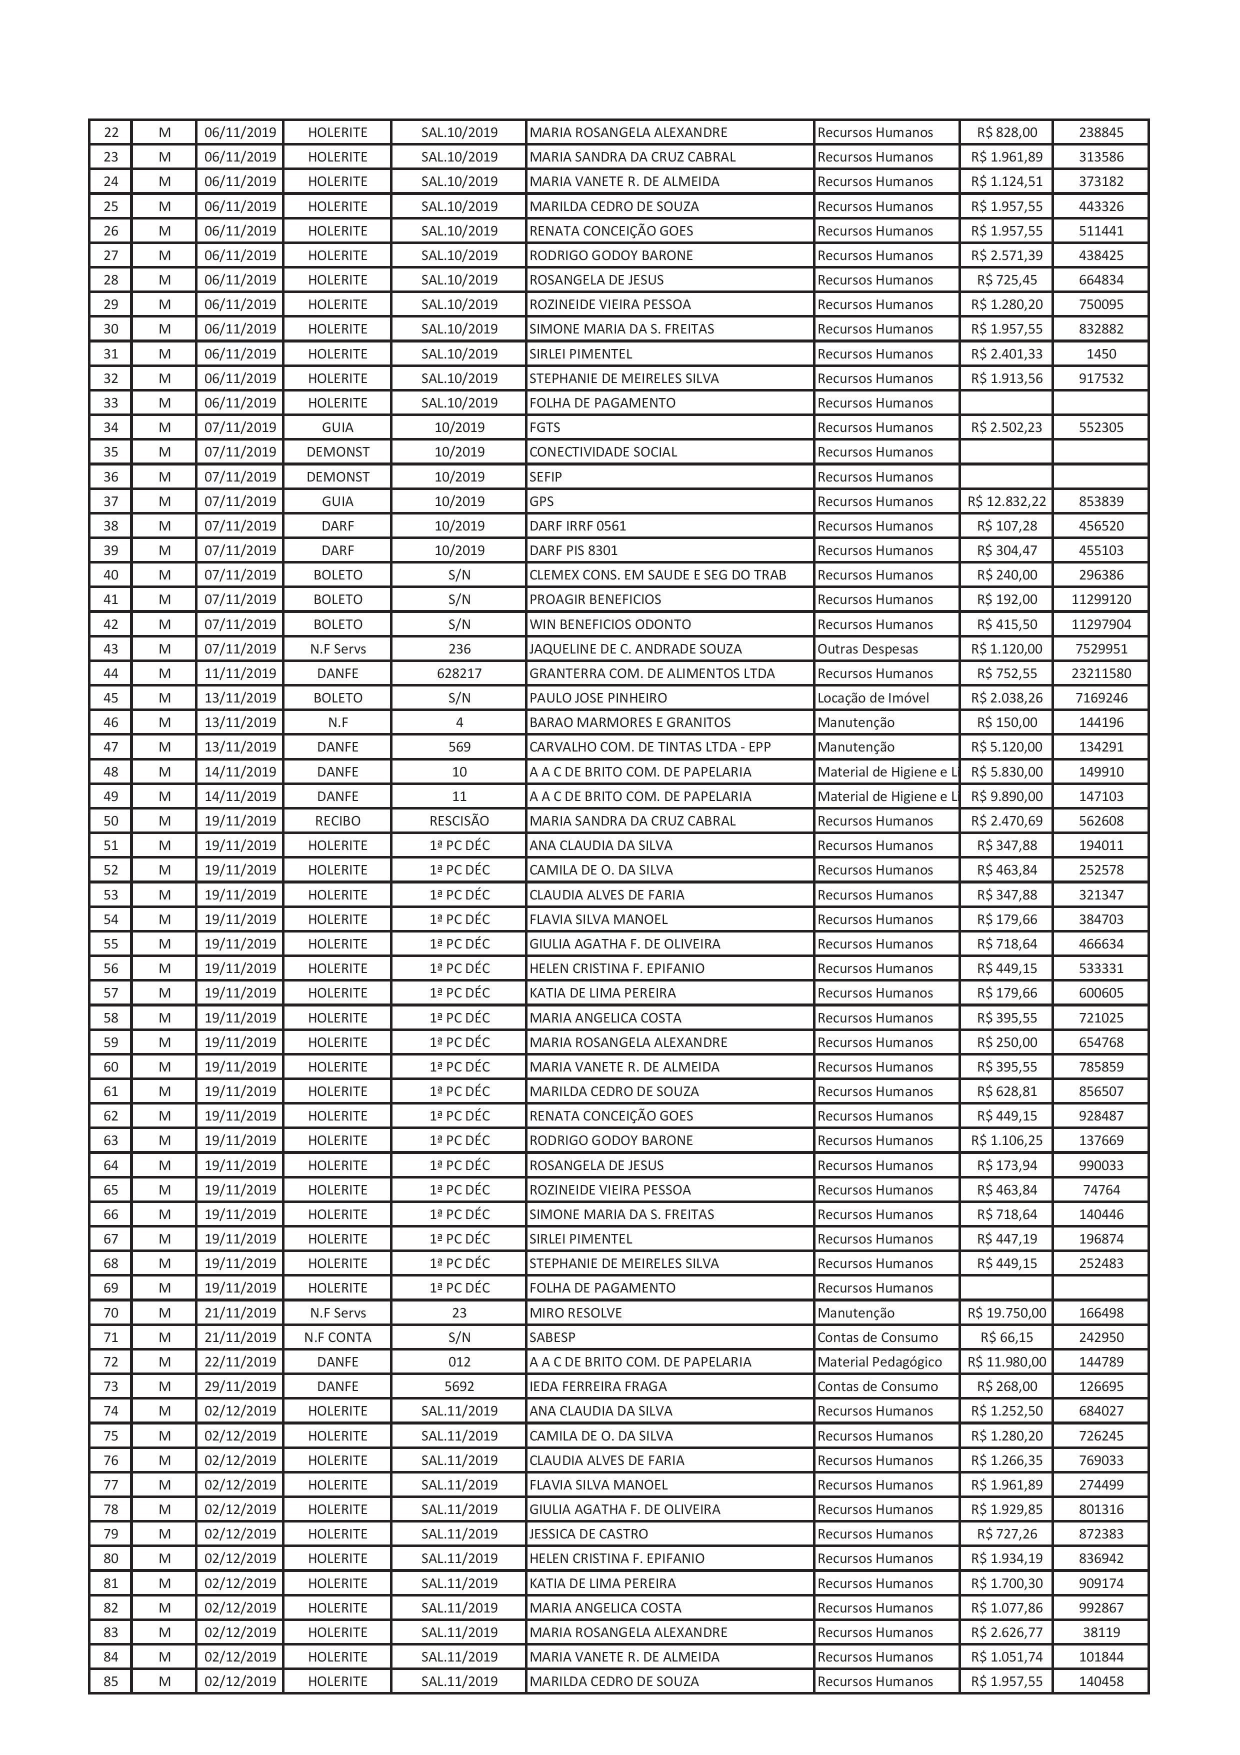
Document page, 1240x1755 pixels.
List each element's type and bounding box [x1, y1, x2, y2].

text_box [0, 1, 1240, 1754]
